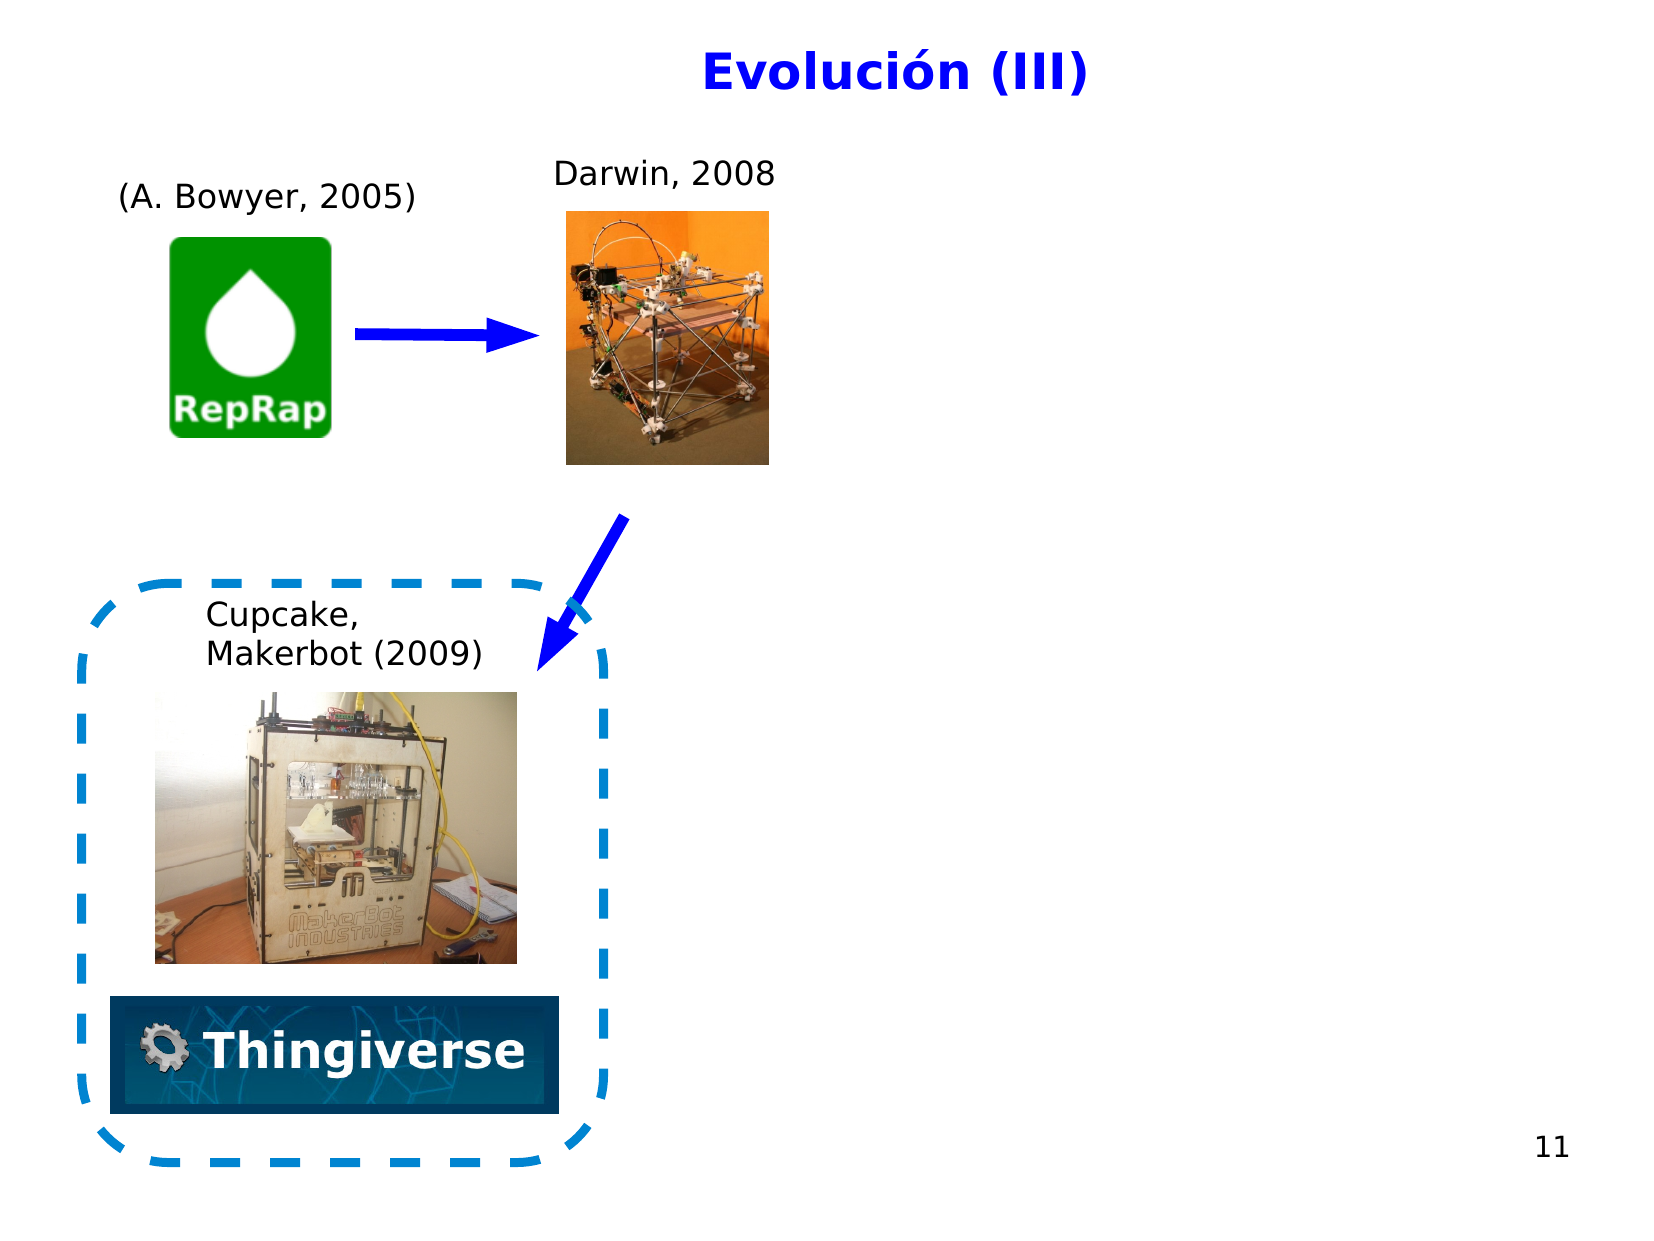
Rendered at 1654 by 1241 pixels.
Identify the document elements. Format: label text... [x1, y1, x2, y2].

text_box (A. Bowyer, 2005) [92, 169, 436, 229]
picture [566, 211, 769, 465]
picture [155, 692, 517, 964]
picture [110, 996, 559, 1114]
text_box Darwin, 2008 [538, 146, 882, 206]
text_box Evolución (III) [686, 36, 1289, 110]
text_box Cupcake, Makerbot (2009) [190, 588, 535, 681]
picture [151, 237, 352, 438]
